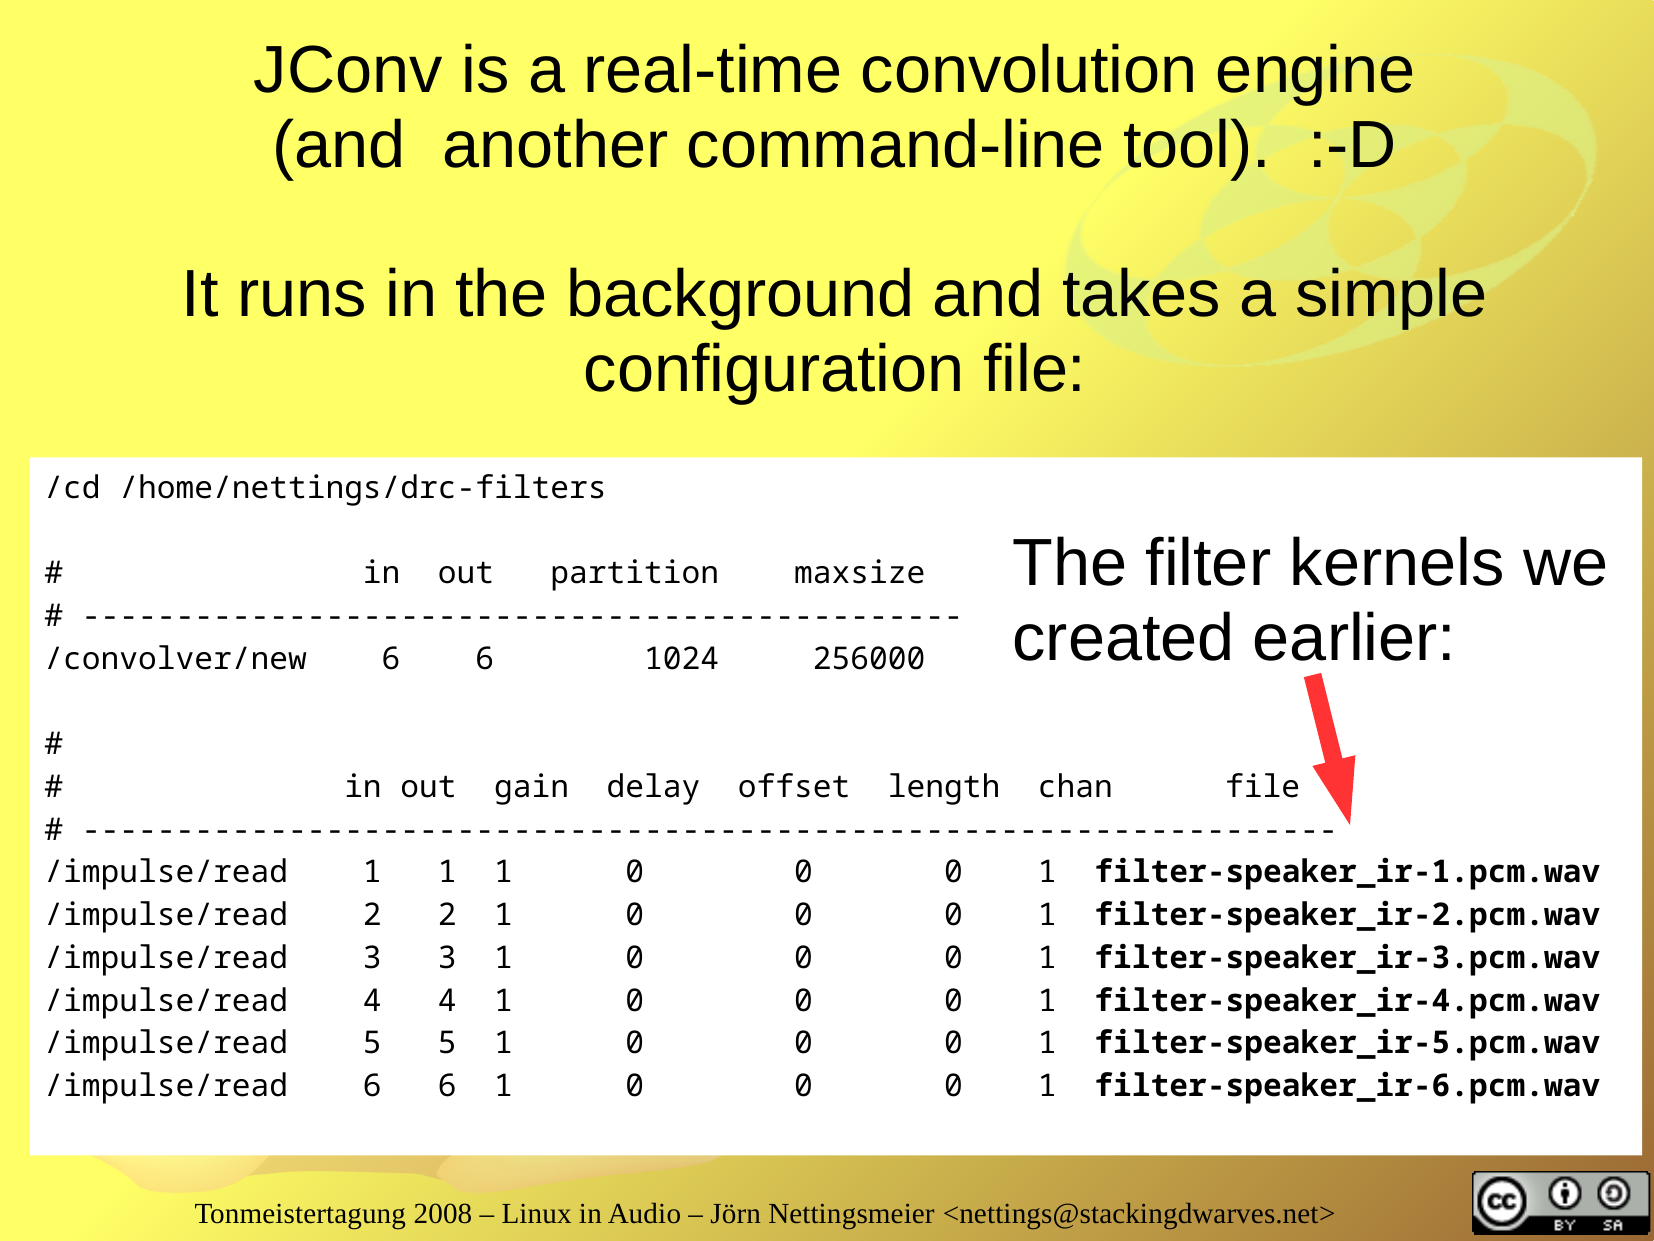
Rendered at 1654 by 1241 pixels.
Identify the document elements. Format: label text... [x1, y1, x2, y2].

text_box The filter kernels we created earlier: [1012, 487, 1613, 713]
subtitle JConv is a real-time convolution engine (and another command-line tool). :-D It runs in the background and takes a simple configuration file: [47, 32, 1623, 407]
text_box /cd /home/nettings/drc-filters # in out partition maxsize # ----------------------------------------------- /convolver/new 6 6 1024 256000 # # in out gain delay offset length chan file # ------------------------------------------------------------------- /impulse/read 1 1 1 0 0 0 1 filter-speaker_ir-1.pcm.wav /impulse/read 2 2 1 0 0 0 1 filter-speaker_ir-2.pcm.wav /impulse/read 3 3 1 0 0 0 1 filter-speaker_ir-3.pcm.wav /impulse/read 4 4 1 0 0 0 1 filter-speaker_ir-4.pcm.wav /impulse/read 5 5 1 0 0 0 1 filter-speaker_ir-5.pcm.wav /impulse/read 6 6 1 0 0 0 1 filter-speaker_ir-6.pcm.wav [29, 457, 1643, 1156]
picture [1472, 1171, 1651, 1235]
